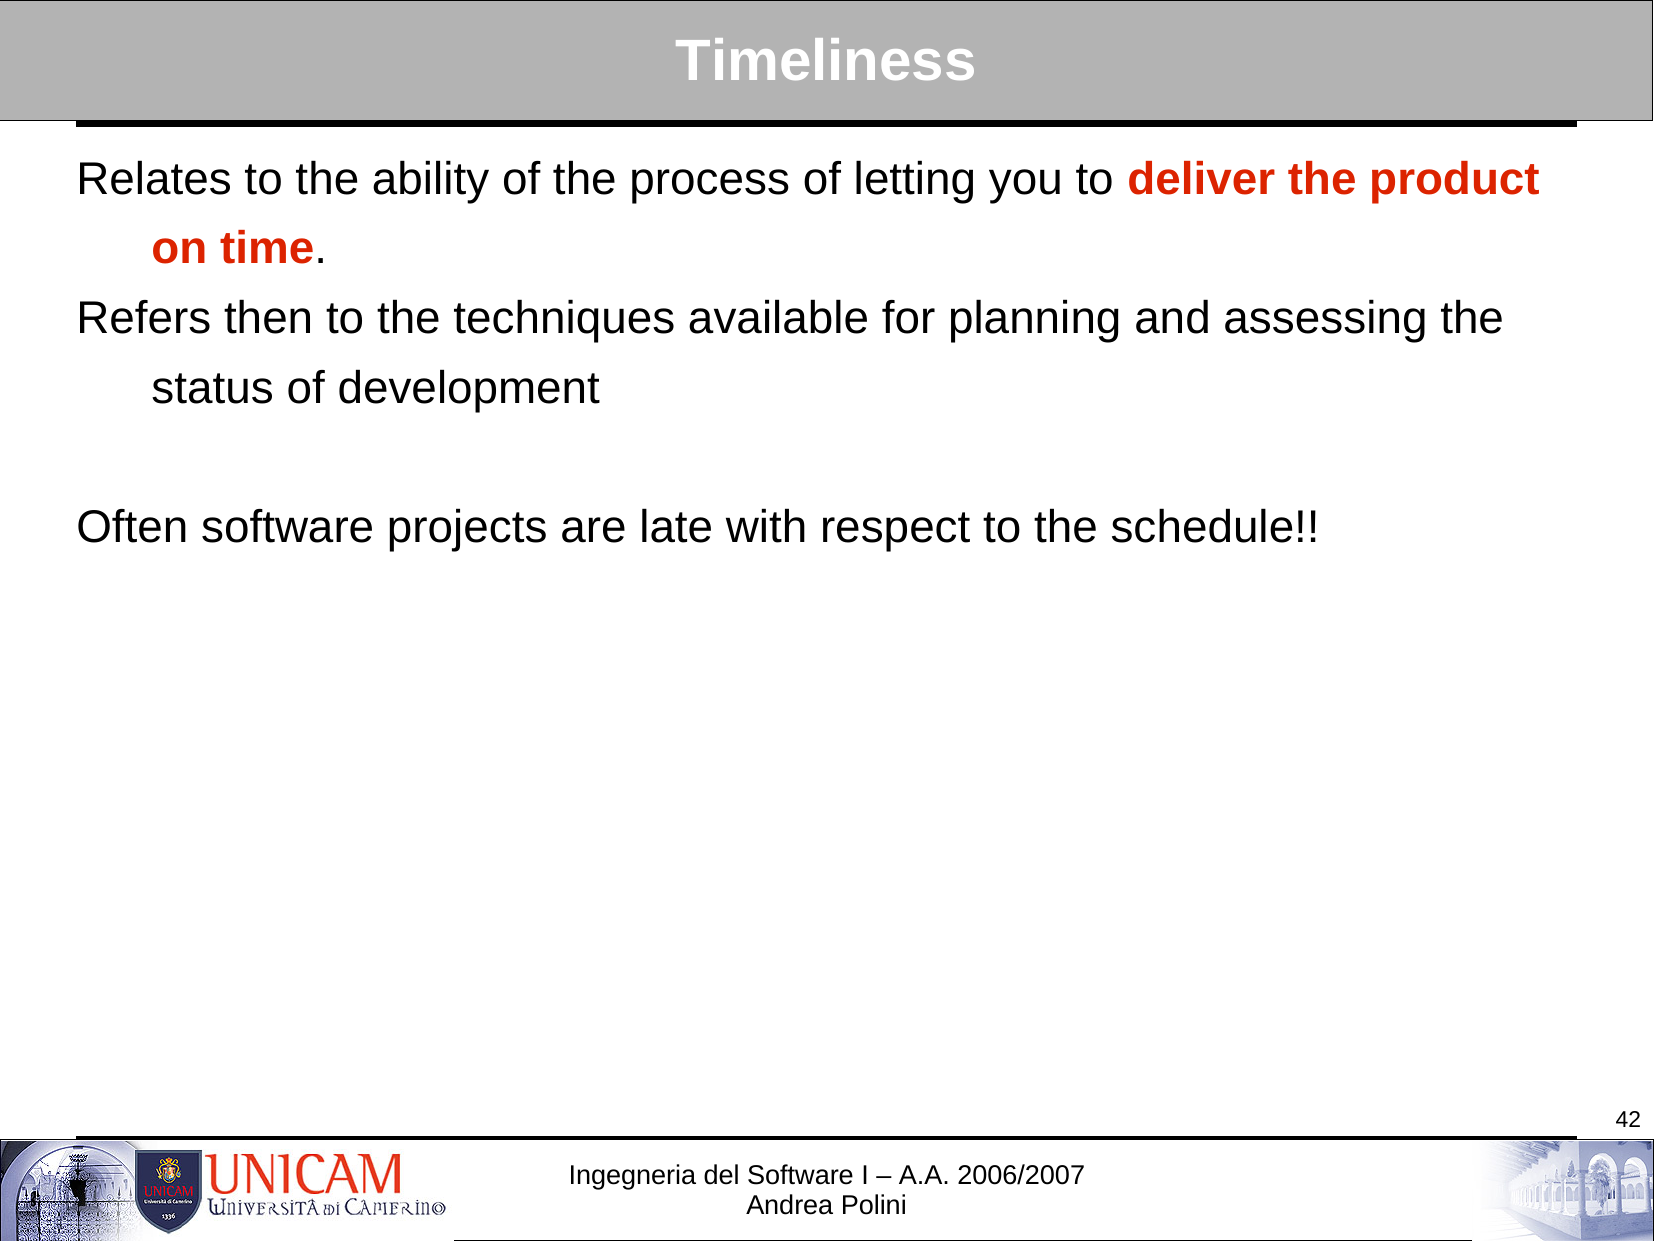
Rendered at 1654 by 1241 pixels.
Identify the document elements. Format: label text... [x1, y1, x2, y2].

picture [0, 1141, 454, 1241]
list Relates to the ability of the process of letting you to deliver the product on time. Refers then to the techniques available for planning and assessing the status of development Often software projects are late with respect to the schedule!! [76, 152, 1577, 674]
picture [1472, 1141, 1653, 1241]
title Timeliness [0, 0, 1653, 121]
